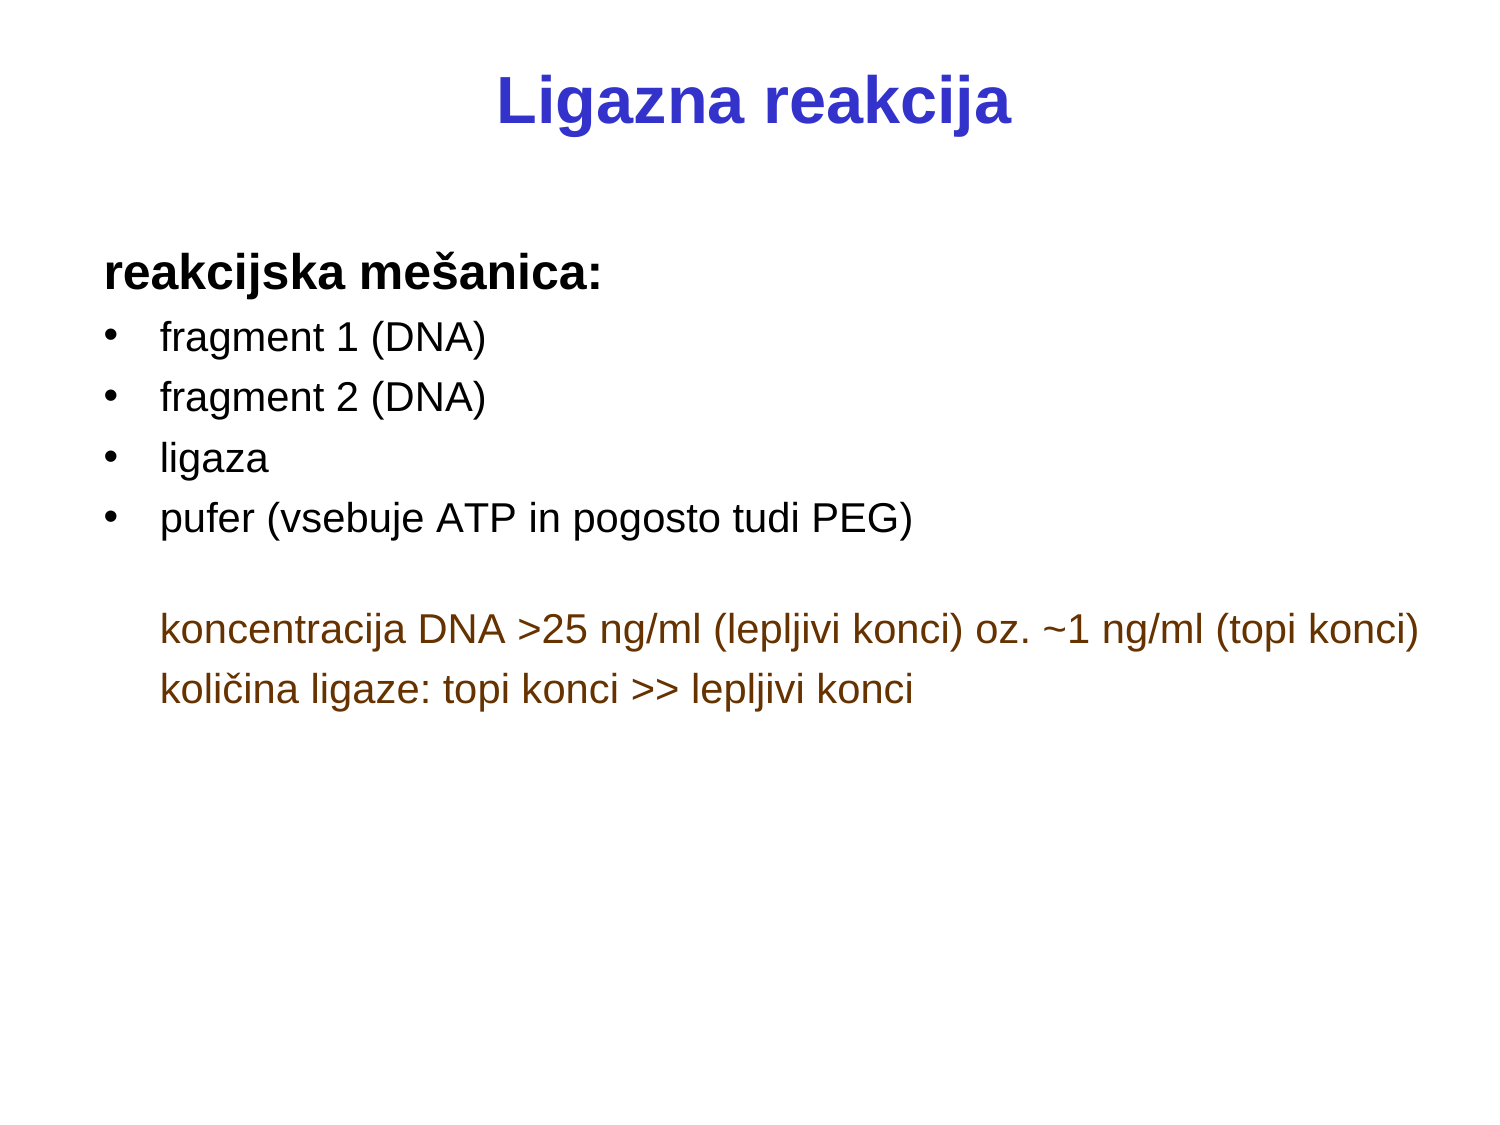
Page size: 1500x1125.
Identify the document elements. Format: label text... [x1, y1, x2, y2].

list reakcijska mešanica: fragment 1 (DNA) fragment 2 (DNA) ligaza pufer (vsebuje ATP in pogosto tudi PEG) koncentracija DNA >25 ng/ml (lepljivi konci) oz. ~1 ng/ml (topi konci) količina ligaze: topi konci >> lepljivi konci [88, 231, 1450, 1083]
title Ligazna reakcija [116, 49, 1392, 145]
